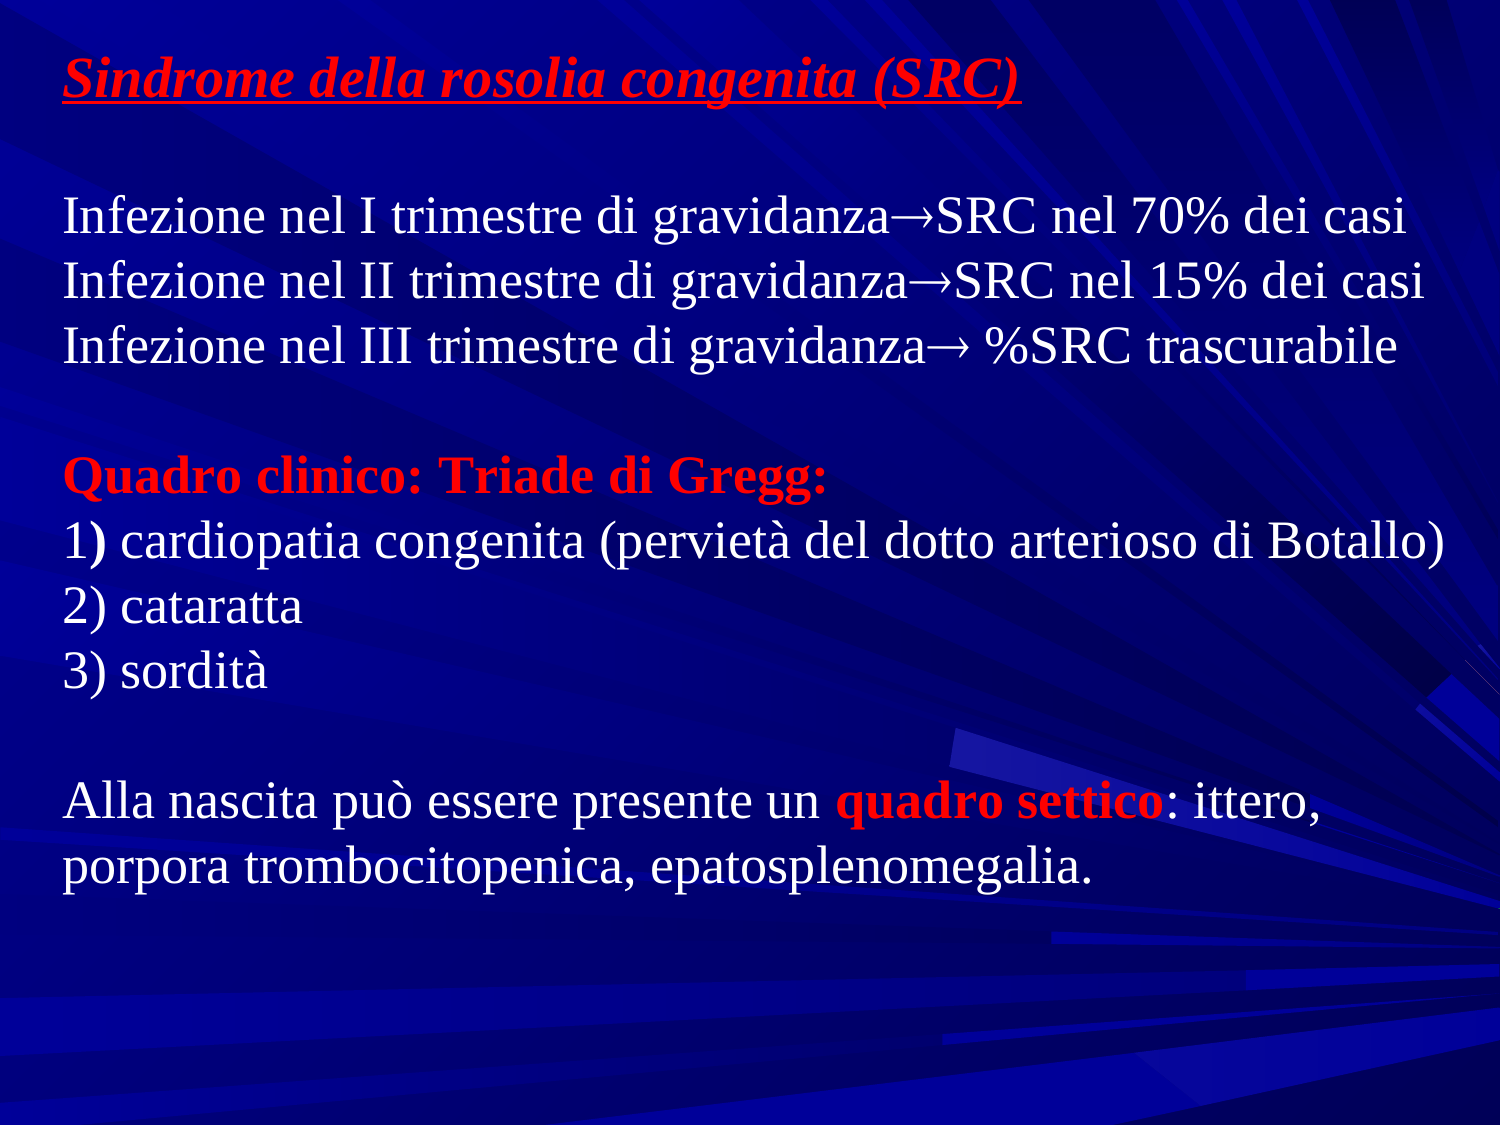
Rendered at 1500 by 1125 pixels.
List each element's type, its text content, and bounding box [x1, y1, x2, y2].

text_box Sindrome della rosolia congenita (SRC) Infezione nel I trimestre di gravidanzaSRC nel 70% dei casi Infezione nel II trimestre di gravidanzaSRC nel 15% dei casi Infezione nel III trimestre di gravidanza %SRC trascurabile Quadro clinico: Triade di Gregg: 1) cardiopatia congenita (pervietà del dotto arterioso di Botallo) 2) cataratta 3) sordità Alla nascita può essere presente un quadro settico: ittero, porpora trombocitopenica, epatosplenomegalia. [47, 31, 1463, 967]
